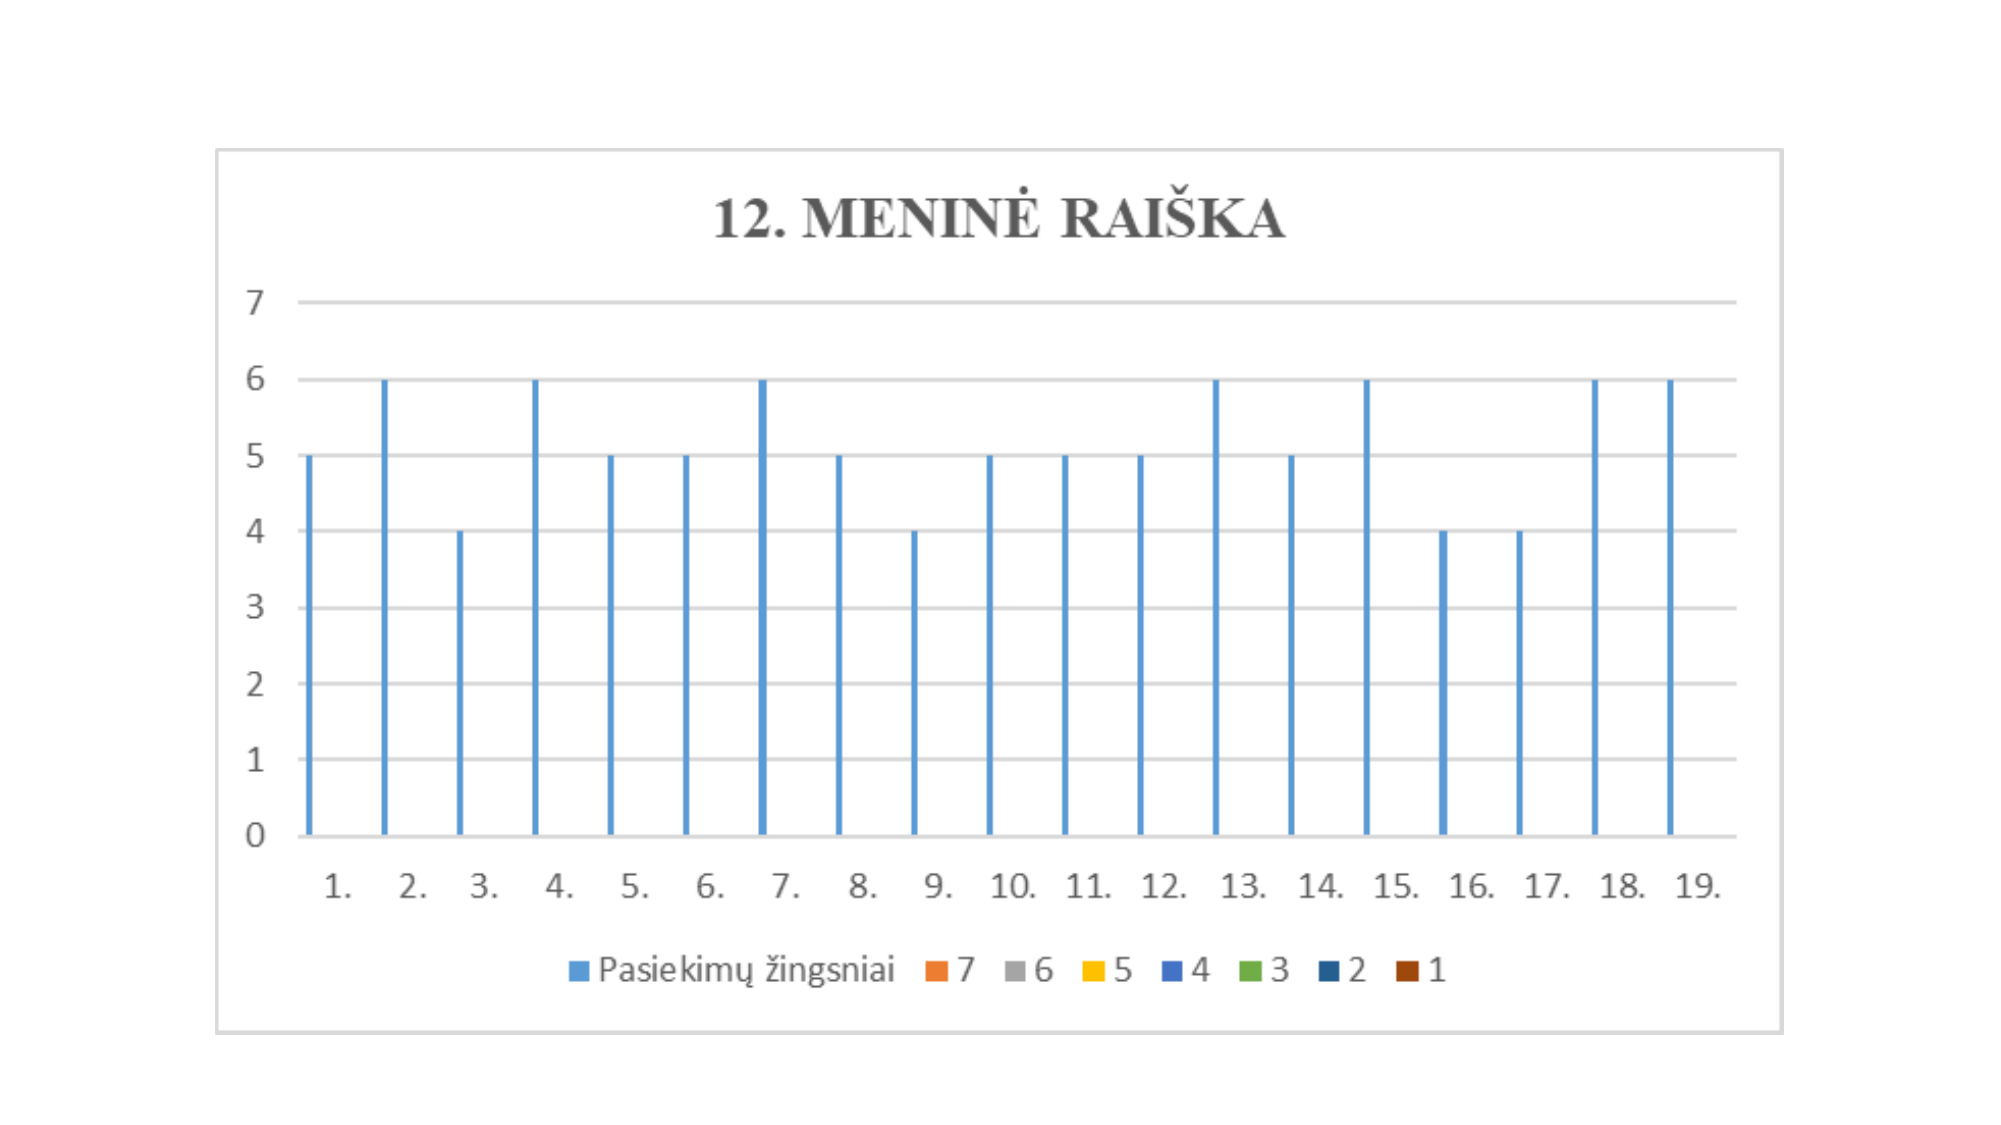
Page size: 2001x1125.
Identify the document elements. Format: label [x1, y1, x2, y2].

picture [215, 149, 1784, 1035]
